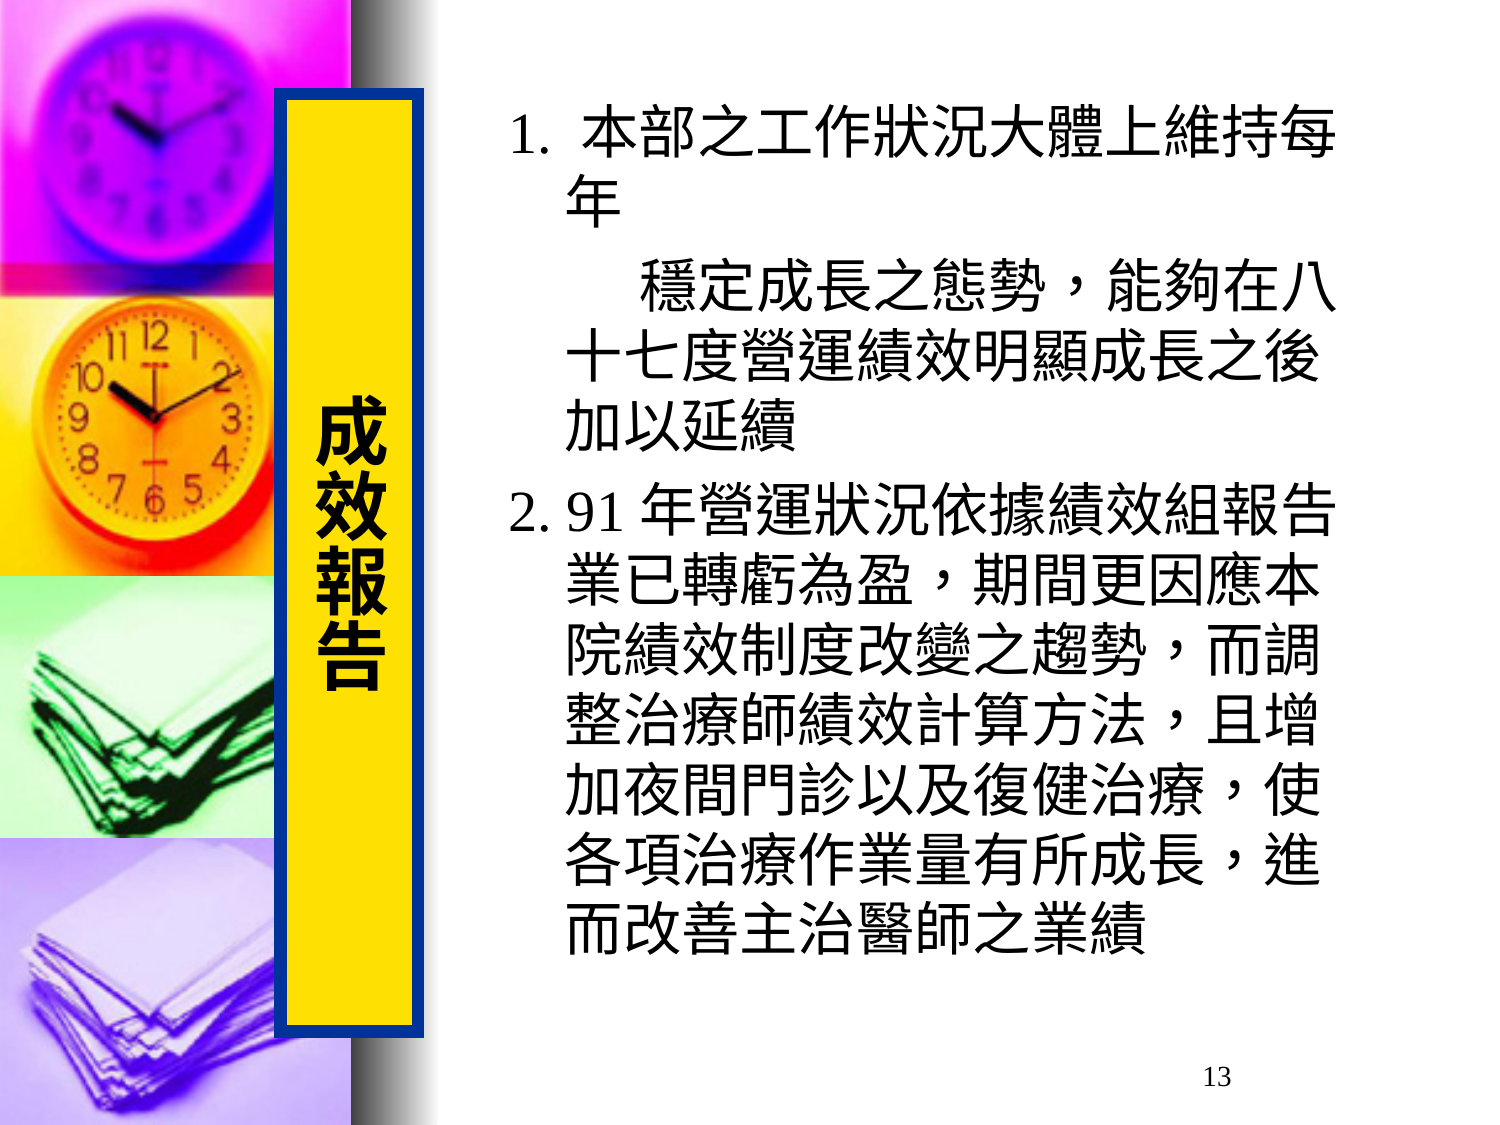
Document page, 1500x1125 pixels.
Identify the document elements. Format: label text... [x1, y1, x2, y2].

text_box [1187, 1050, 1500, 1125]
title 成效報告 [280, 93, 419, 1032]
list 1. 本部之工作狀況大體上維持每年 穩定成長之態勢，能夠在八十七度營運績效明顯成長之後加以延續 2. 91年營運狀況依據績效組報告業已轉虧為盈，期間更因應本院績效制度改變之趨勢，而調整治療師績效計算方法，且增加夜間門診以及復健治療，使各項治療作業量有所成長，進而改善主治醫師之業績 [437, 87, 1388, 1026]
